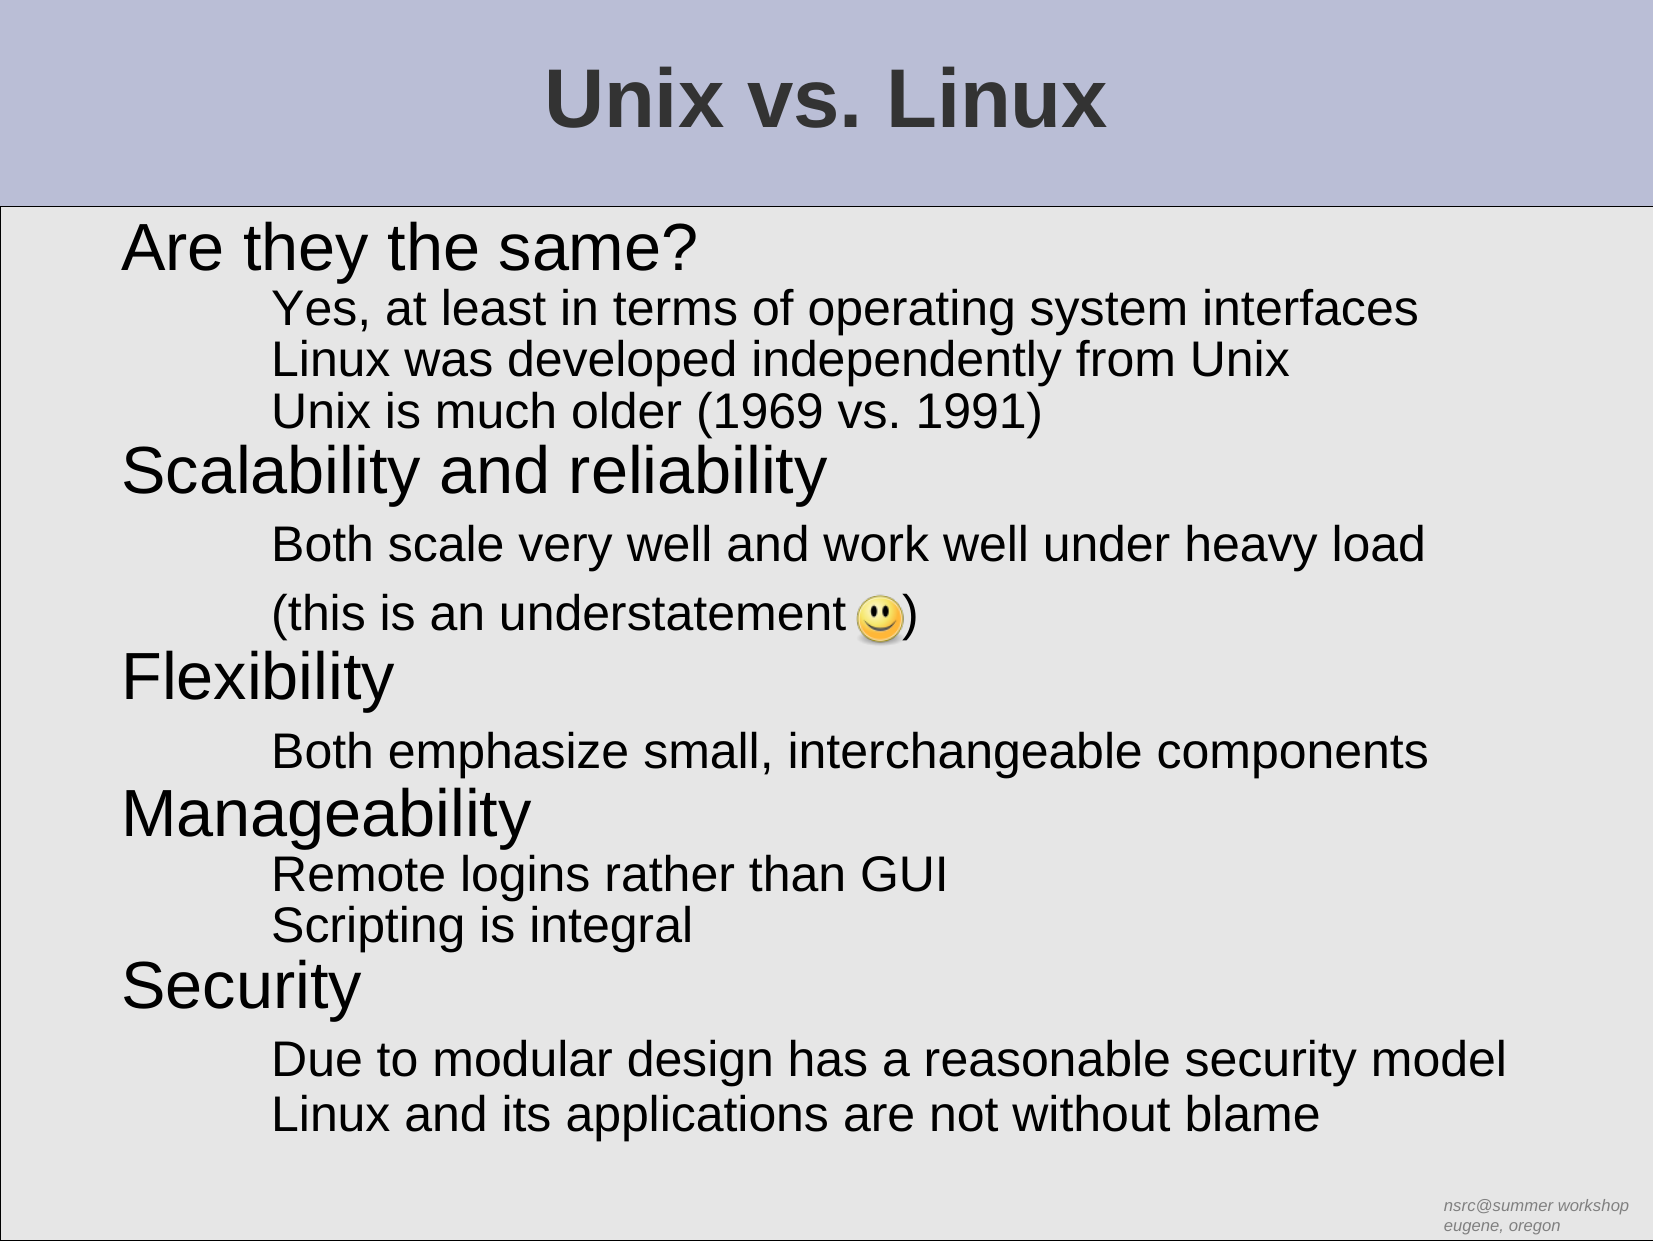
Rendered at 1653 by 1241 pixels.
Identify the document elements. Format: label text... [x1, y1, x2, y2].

title Unix vs. Linux [0, 0, 1653, 208]
picture [850, 590, 910, 650]
list Are they the same? Yes, at least in terms of operating system interfaces Linux was developed independently from Unix Unix is much older (1969 vs. 1991) Scalability and reliability Both scale very well and work well under heavy load (this is an understatement ) Flexibility Both emphasize small, interchangeable components Manageability Remote logins rather than GUI Scripting is integral Security Due to modular design has a reasonable security model Linux and its applications are not without blame [121, 215, 1595, 1170]
